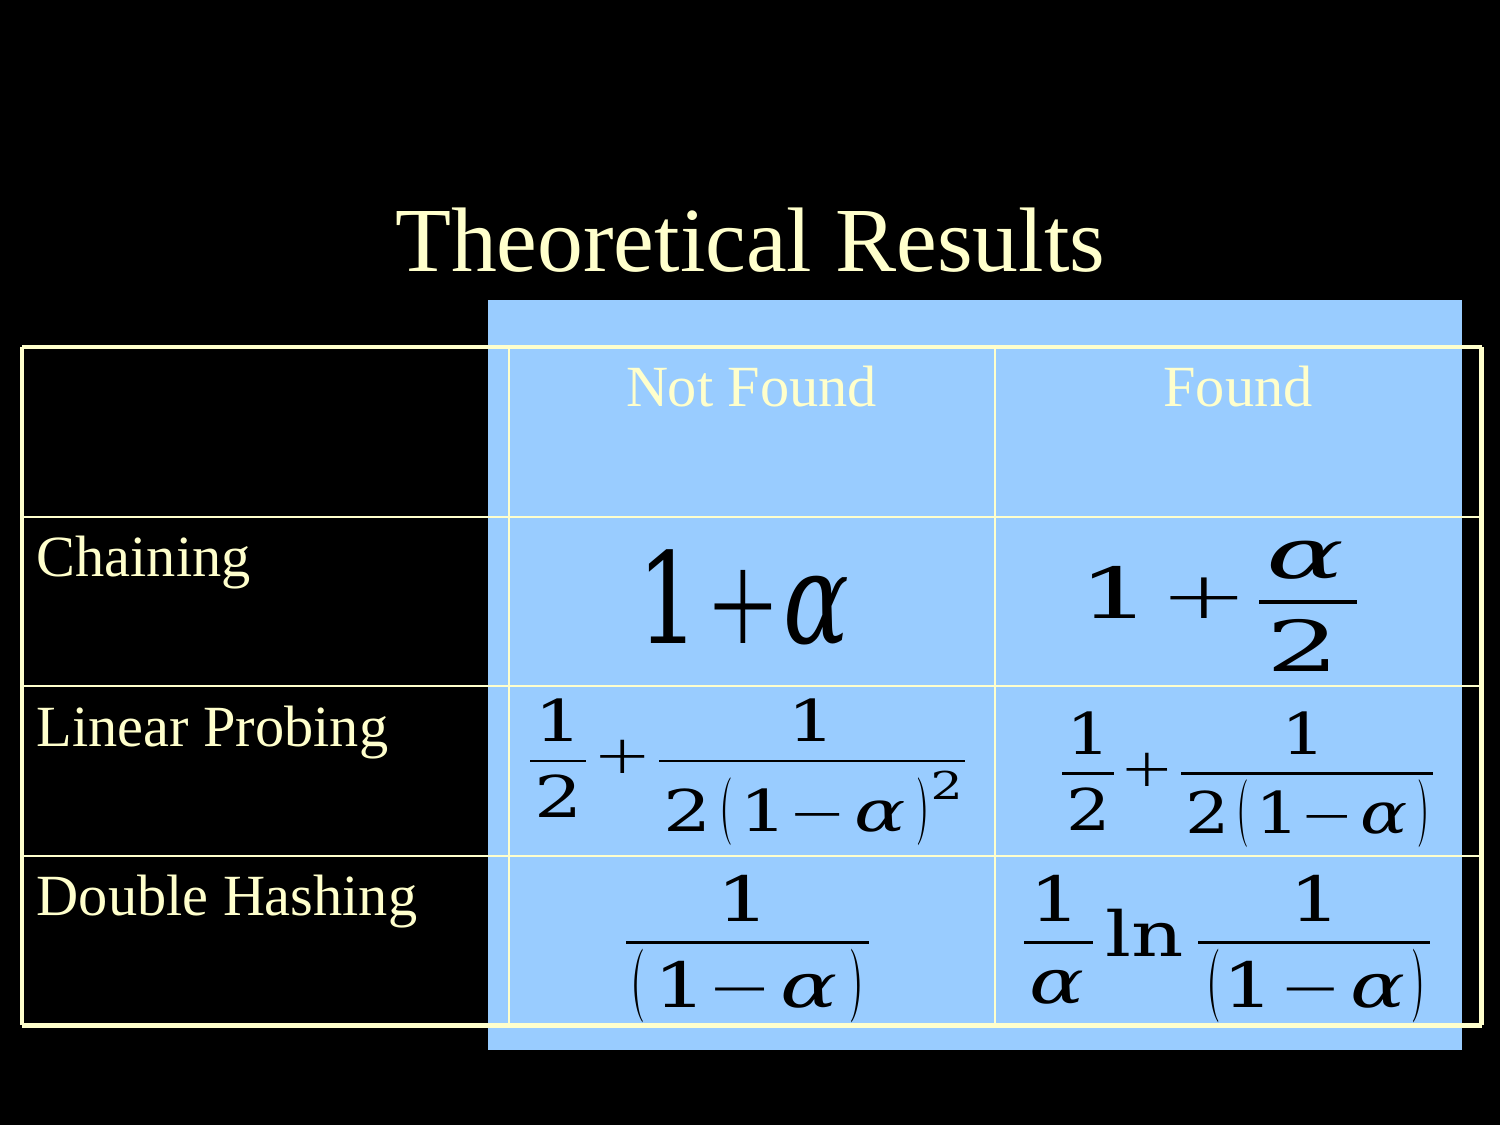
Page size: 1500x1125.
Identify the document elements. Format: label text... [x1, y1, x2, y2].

text_box [510, 857, 994, 1023]
text_box [996, 518, 1050, 685]
text_box [996, 857, 1463, 1023]
text_box [487, 349, 508, 516]
chart [600, 862, 901, 1026]
text_box [487, 336, 1463, 345]
chart [998, 862, 1464, 1026]
text_box Chaining [24, 518, 508, 685]
text_box [510, 518, 994, 685]
chart [1040, 699, 1460, 850]
text_box Not Found [510, 349, 994, 516]
chart [1050, 512, 1399, 688]
text_box [996, 687, 1463, 855]
chart [612, 525, 888, 674]
text_box [510, 850, 994, 855]
text_box [1399, 518, 1463, 685]
chart [506, 687, 994, 850]
title Theoretical Results [22, 145, 1480, 336]
text_box Double Hashing [24, 857, 508, 1023]
text_box [487, 1028, 1463, 1051]
text_box Linear Probing [24, 687, 508, 855]
text_box Found [996, 349, 1479, 516]
